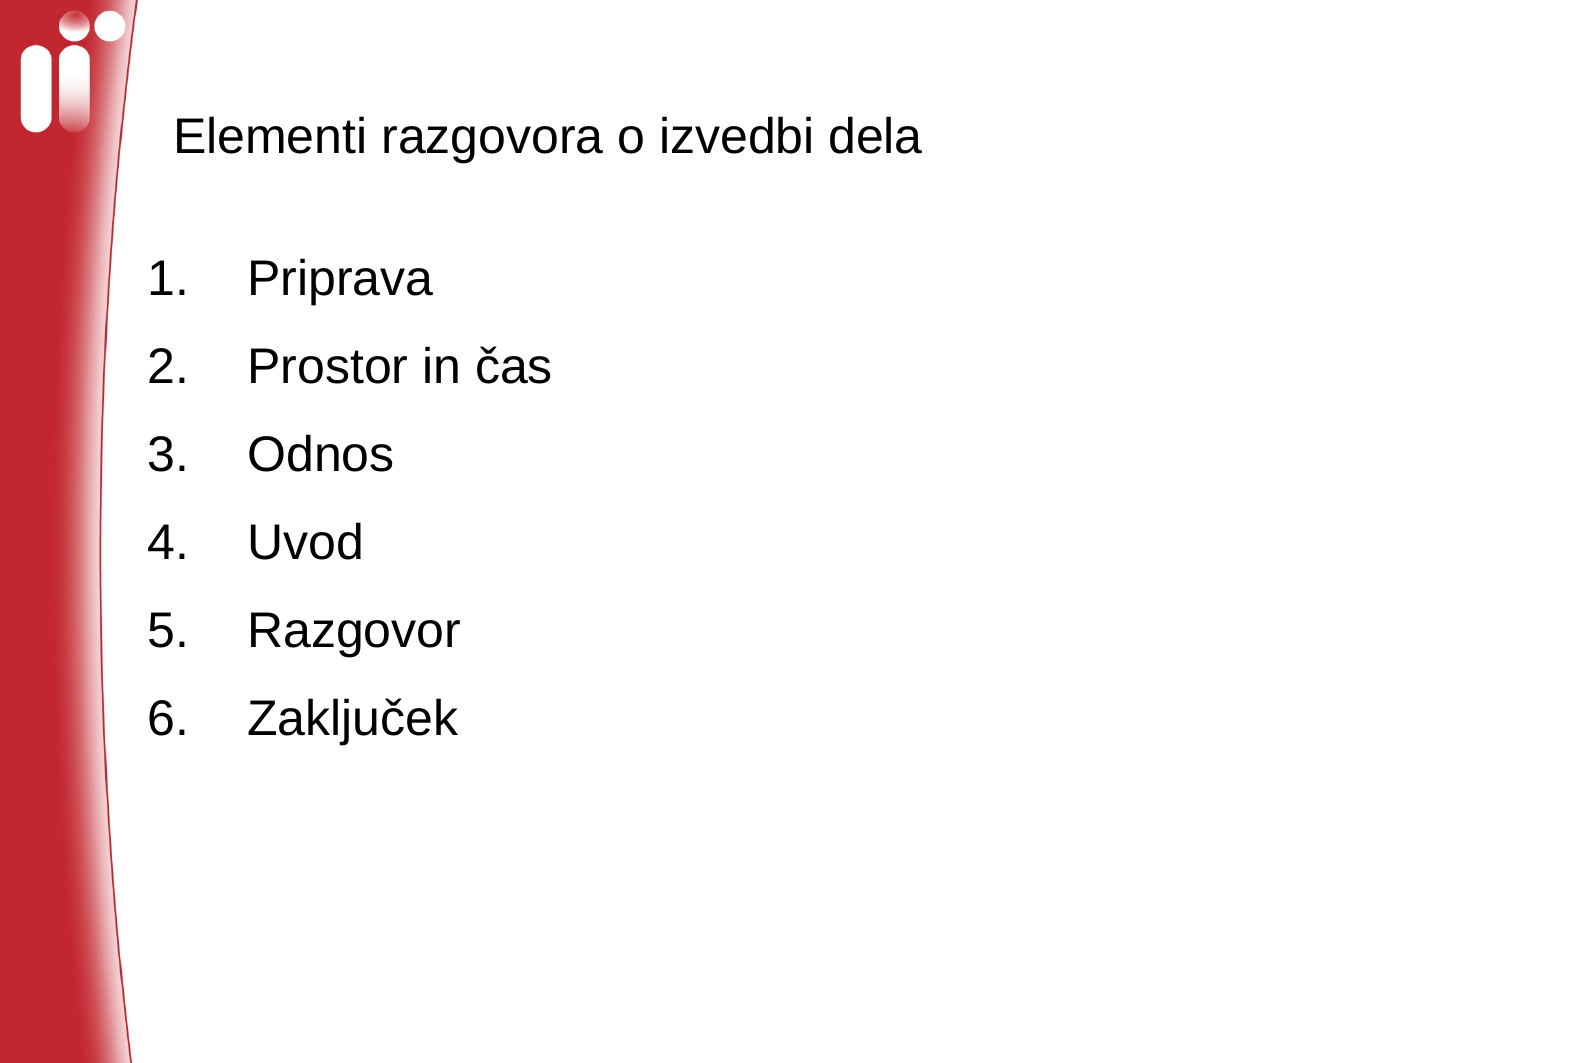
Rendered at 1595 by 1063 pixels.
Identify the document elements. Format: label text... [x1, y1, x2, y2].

list Priprava Prostor in čas Odnos Uvod Razgovor Zaključek [147, 248, 1515, 1063]
picture [0, 0, 1414, 1063]
title Elementi razgovora o izvedbi dela [159, 22, 1515, 248]
